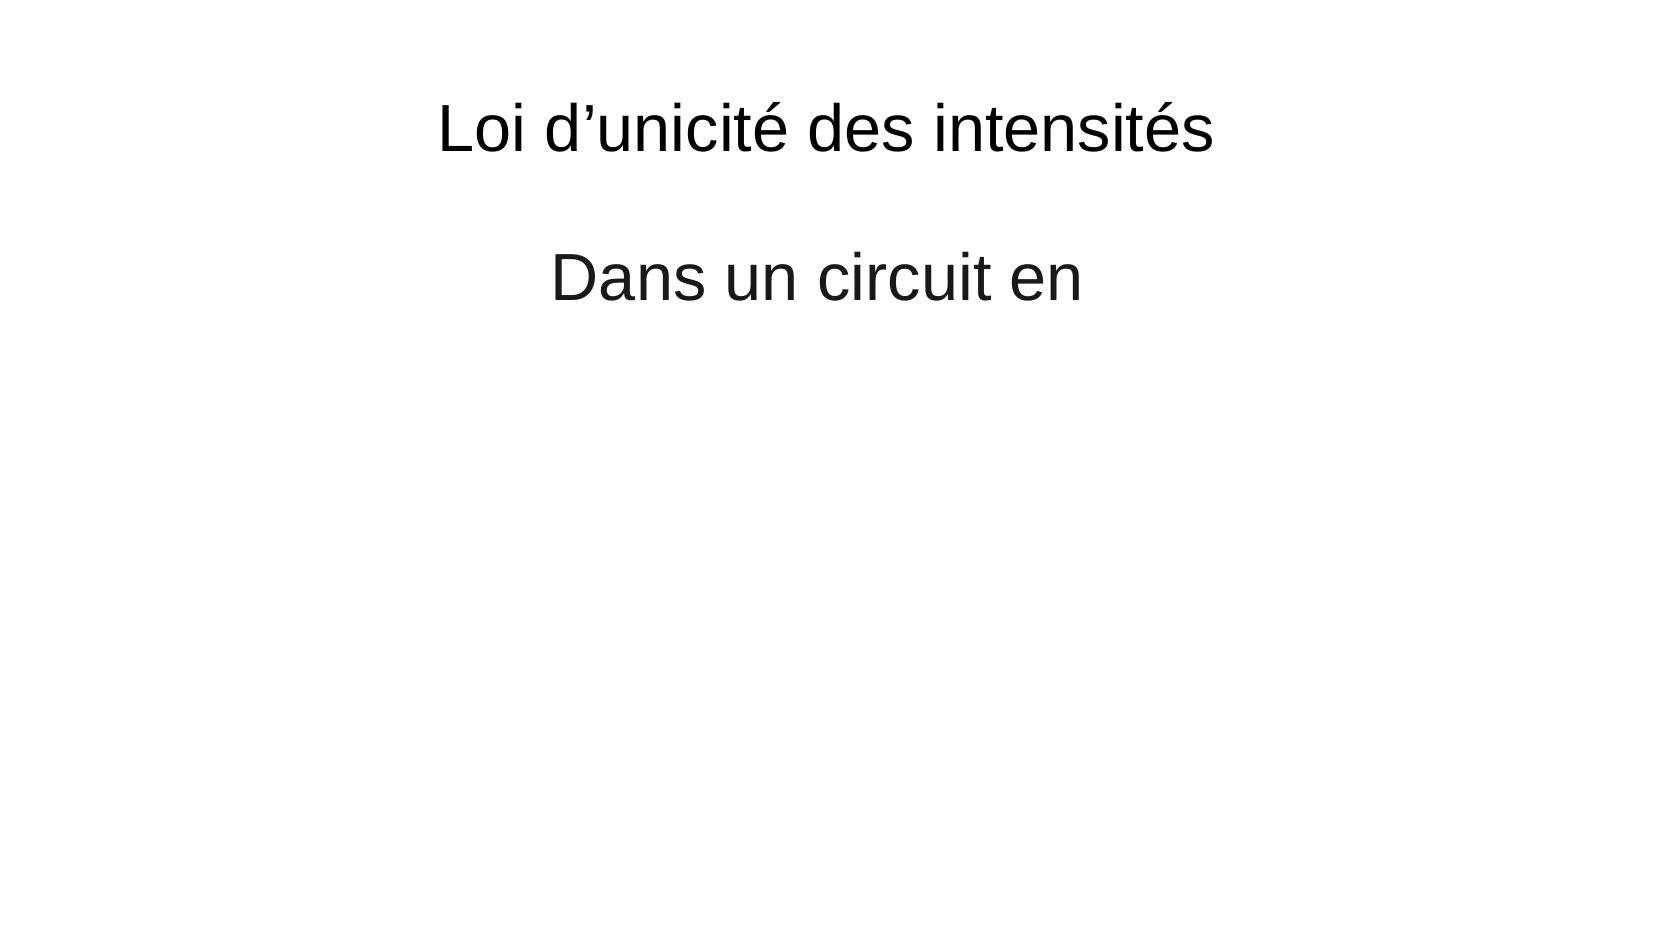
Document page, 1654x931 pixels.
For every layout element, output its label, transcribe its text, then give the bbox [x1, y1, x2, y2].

subtitle Loi d’unicité des intensités Dans un circuit en [82, 59, 1571, 384]
